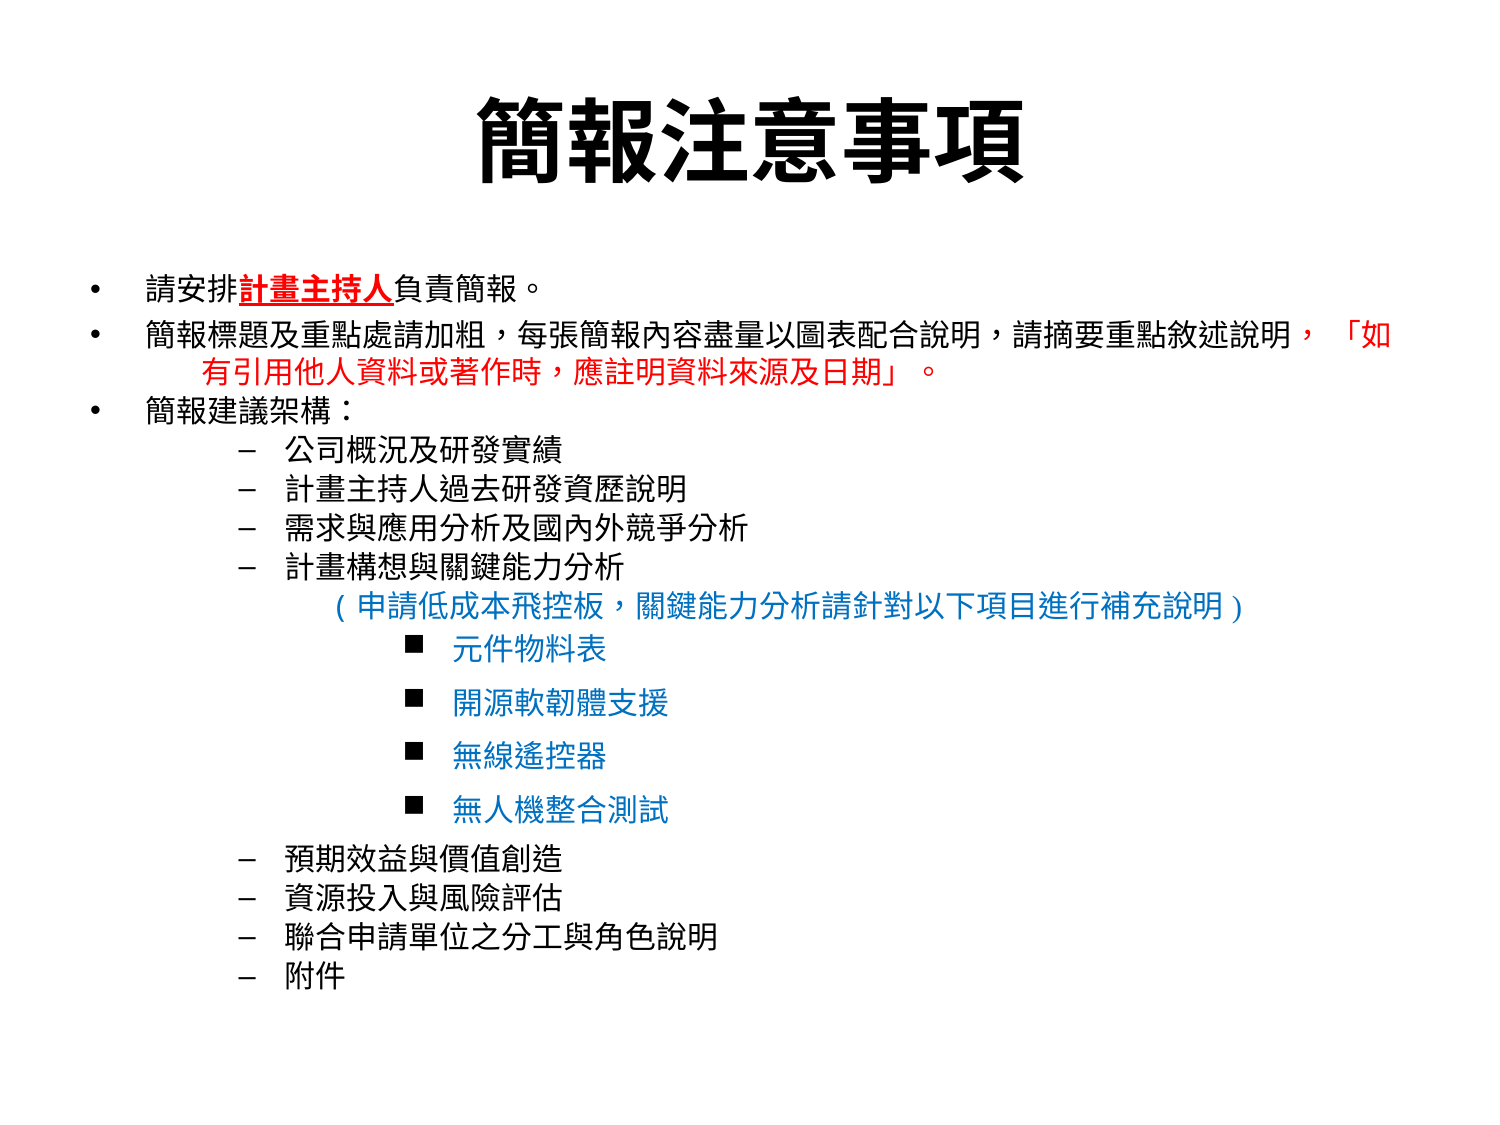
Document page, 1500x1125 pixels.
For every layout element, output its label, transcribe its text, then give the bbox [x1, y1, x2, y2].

list 請安排計畫主持人負責簡報。 簡報標題及重點處請加粗，每張簡報內容盡量以圖表配合說明，請摘要重點敘述說明， 「如有引用他人資料或著作時，應註明資料來源及日期」。 簡報建議架構： 公司概況及研發實績 計畫主持人過去研發資歷說明 需求與應用分析及國內外競爭分析 計畫構想與關鍵能力分析 (申請低成本飛控板，關鍵能力分析請針對以下項目進行補充說明) 元件物料表 開源軟韌體支援 無線遙控器 無人機整合測試 預期效益與價值創造 資源投入與風險評估 聯合申請單位之分工與角色說明 附件 [75, 232, 1426, 1005]
title 簡報注意事項 [75, 45, 1426, 232]
